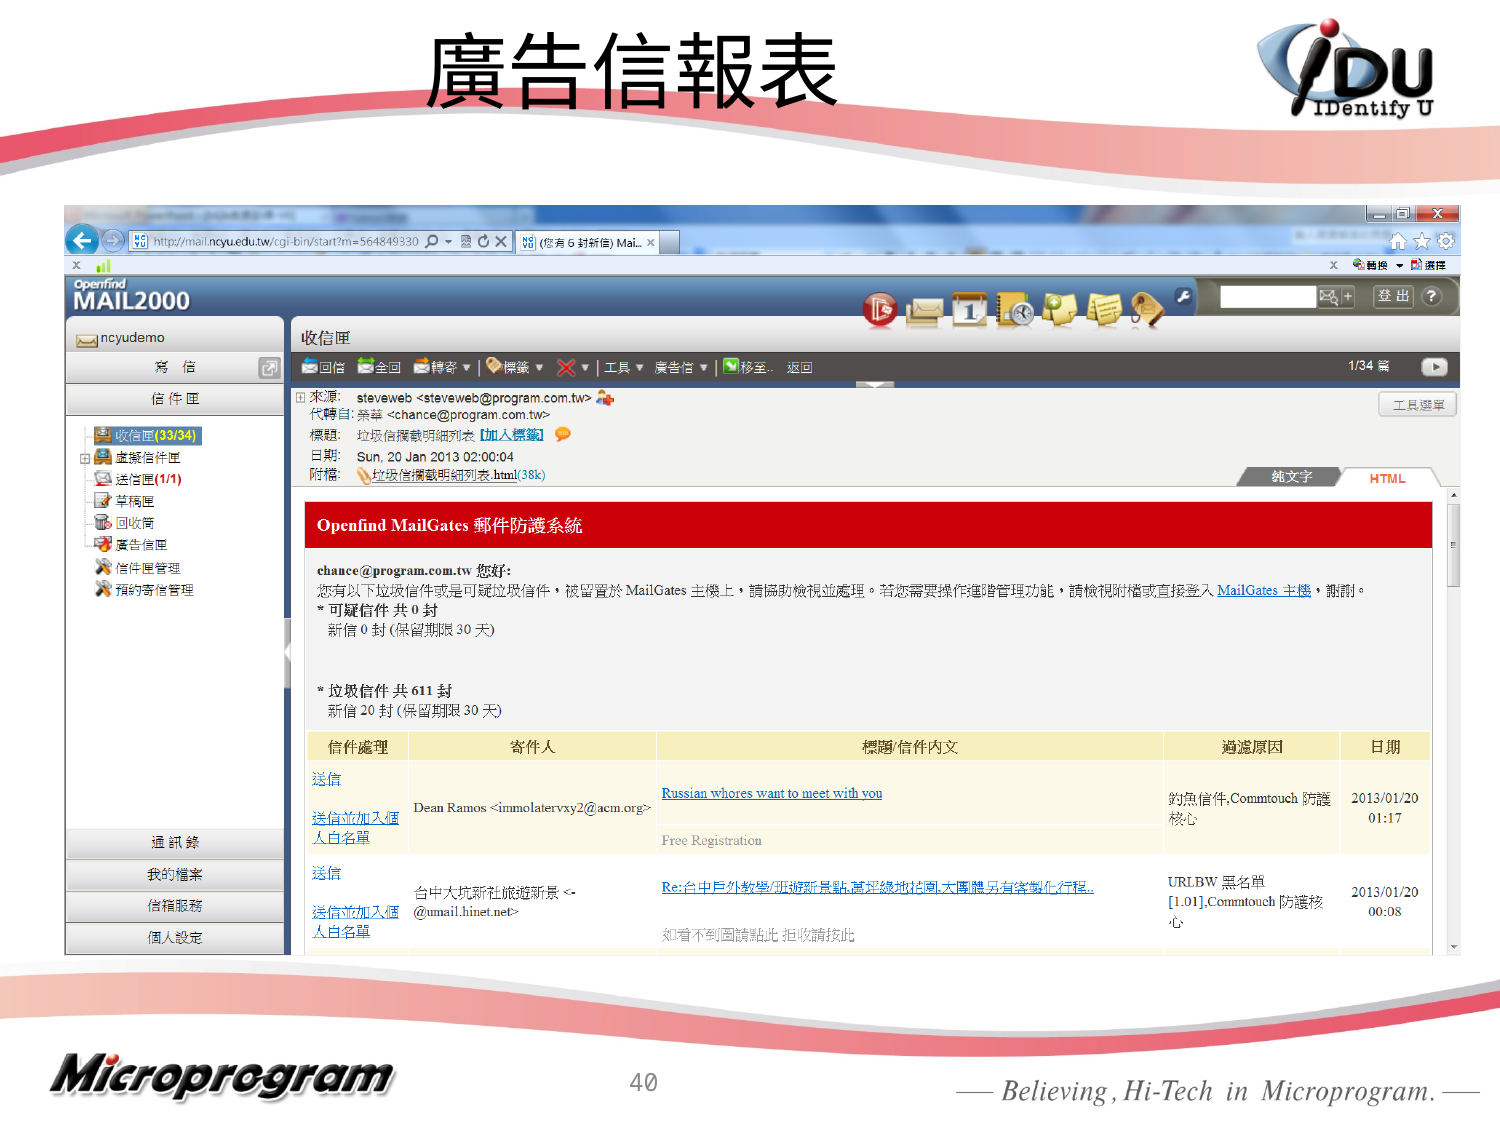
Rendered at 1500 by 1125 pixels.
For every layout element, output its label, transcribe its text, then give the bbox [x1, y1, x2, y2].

text_box [468, 1053, 819, 1114]
title 廣告信報表 [35, 11, 1231, 118]
picture [64, 205, 1461, 956]
